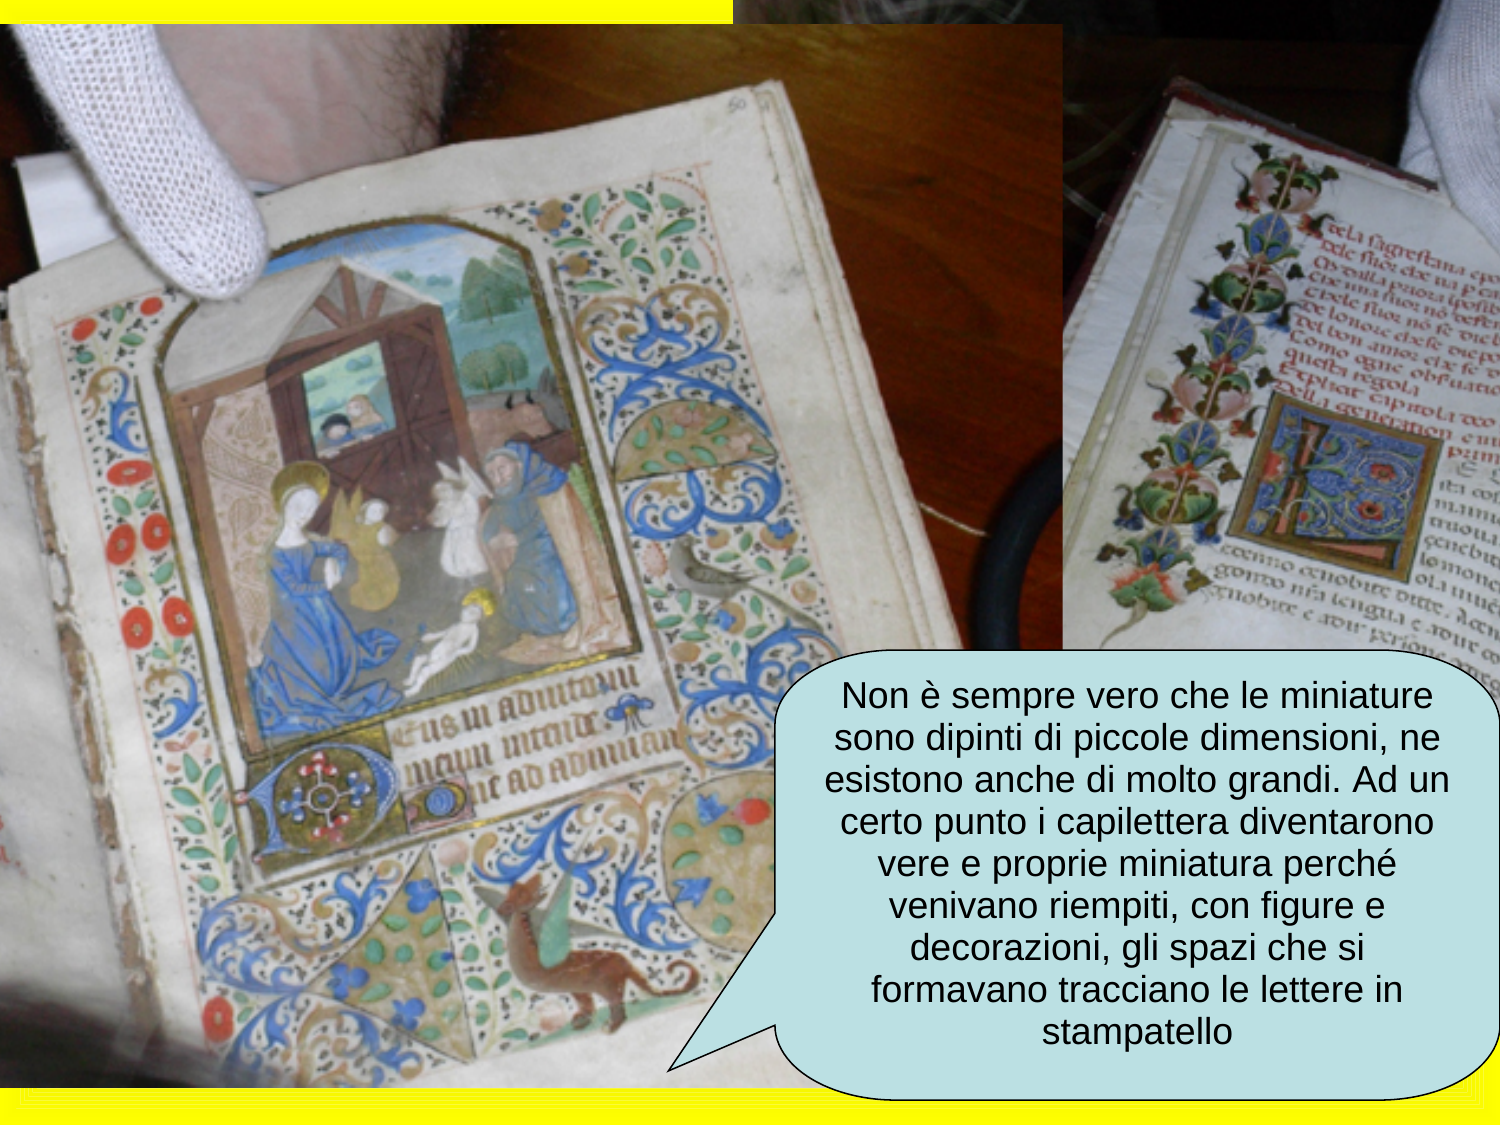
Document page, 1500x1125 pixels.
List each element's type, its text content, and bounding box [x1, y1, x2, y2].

picture [0, 0, 1500, 1088]
text_box Non è sempre vero che le miniature sono dipinti di piccole dimensioni, ne esistono anche di molto grandi. Ad un certo punto i capilettera diventarono vere e proprie miniatura perché venivano riempiti, con figure e decorazioni, gli spazi che si formavano tracciano le lettere in stampatello [668, 650, 1500, 1101]
